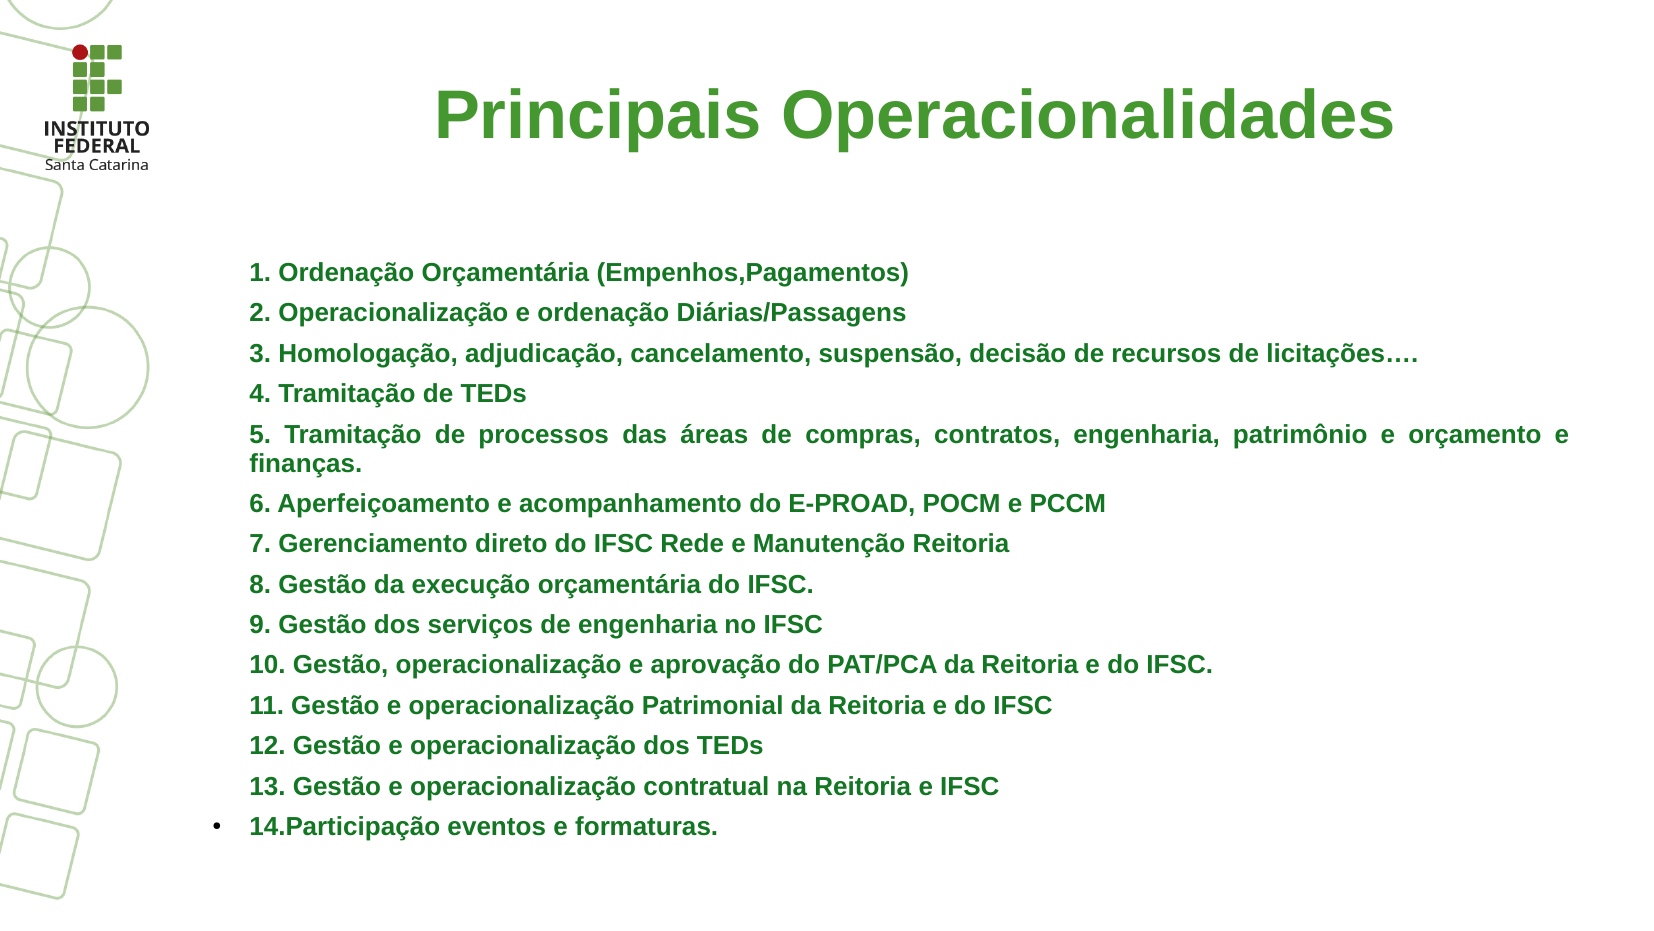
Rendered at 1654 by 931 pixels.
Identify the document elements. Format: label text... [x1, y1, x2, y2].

picture [0, 0, 1317, 931]
title Principais Operacionalidades [259, 37, 1571, 193]
list 1. Ordenação Orçamentária (Empenhos,Pagamentos) 2. Operacionalização e ordenação Diárias/Passagens 3. Homologação, adjudicação, cancelamento, suspensão, decisão de recursos de licitações…. 4. Tramitação de TEDs 5. Tramitação de processos das áreas de compras, contratos, engenharia, patrimônio e orçamento e finanças. 6. Aperfeiçoamento e acompanhamento do E-PROAD, POCM e PCCM 7. Gerenciamento direto do IFSC Rede e Manutenção Reitoria 8. Gestão da execução orçamentária do IFSC. 9. Gestão dos serviços de engenharia no IFSC 10. Gestão, operacionalização e aprovação do PAT/PCA da Reitoria e do IFSC. 11. Gestão e operacionalização Patrimonial da Reitoria e do IFSC 12. Gestão e operacionalização dos TEDs 13. Gestão e operacionalização contratual na Reitoria e IFSC 14.Participação eventos e formaturas. [212, 217, 1571, 848]
